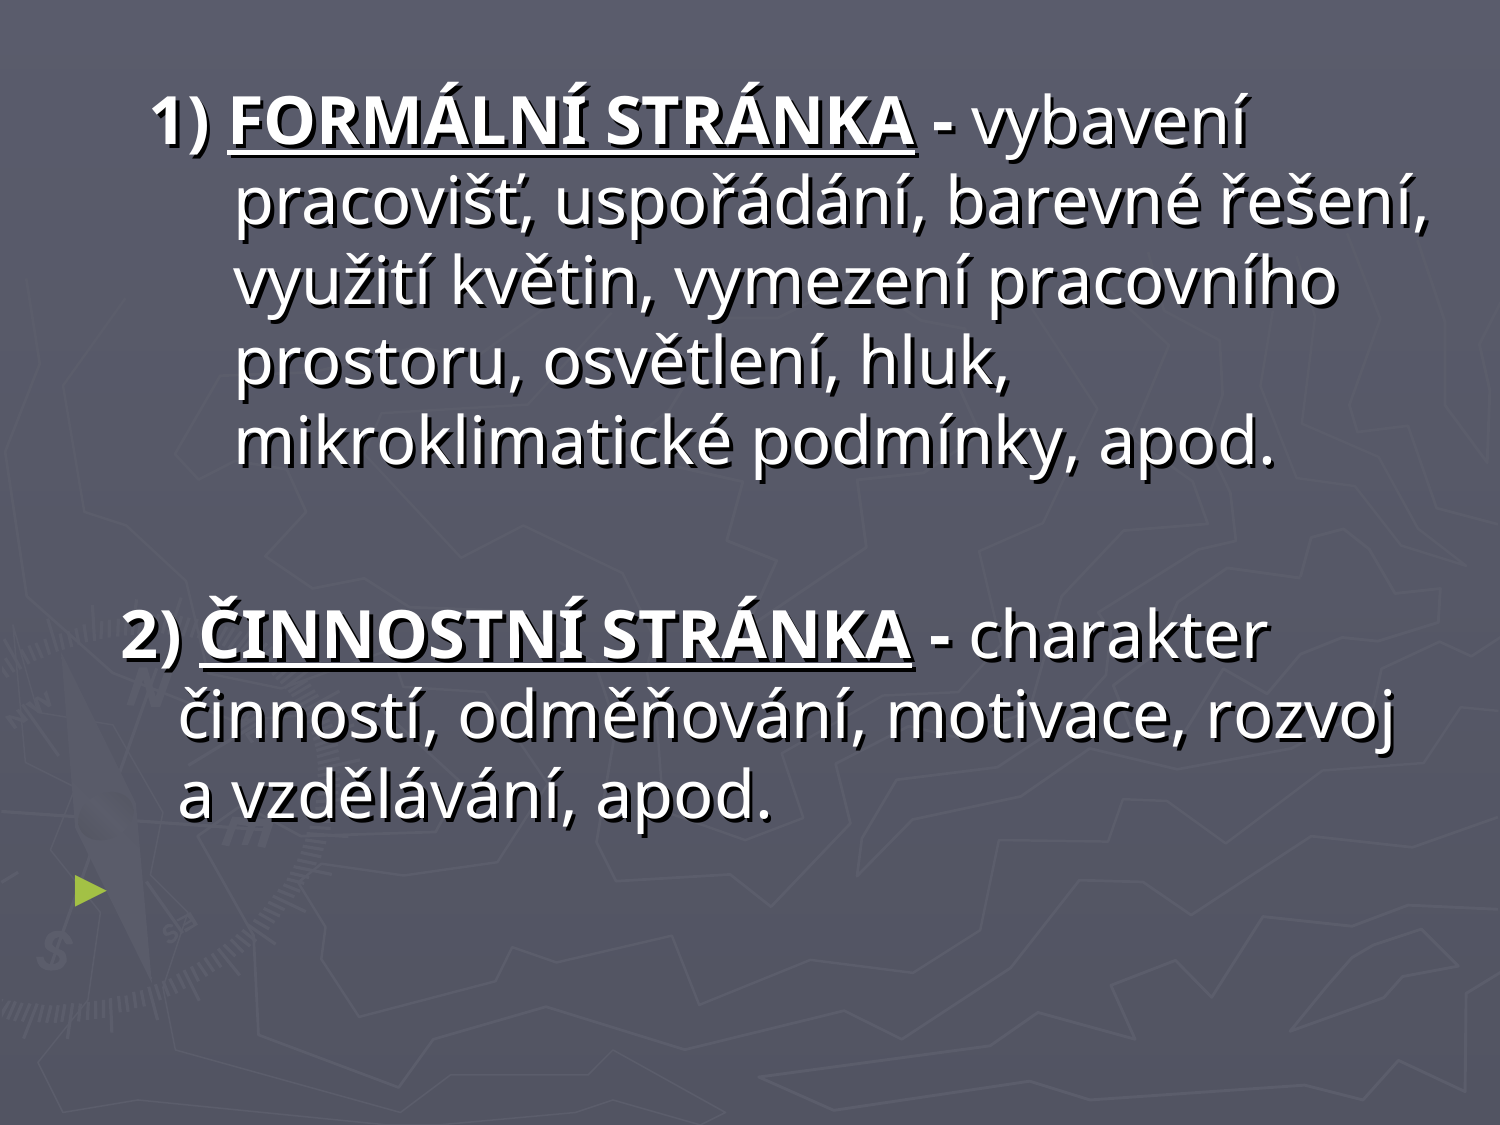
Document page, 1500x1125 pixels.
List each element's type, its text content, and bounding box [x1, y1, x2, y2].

list 1) FORMÁLNÍ STRÁNKA - vybavení pracovišť, uspořádání, barevné řešení, využití květin, vymezení pracovního prostoru, osvětlení, hluk, mikroklimatické podmínky, apod. 2) ČINNOSTNÍ STRÁNKA - charakter činností, odměňování, motivace, rozvoj a vzdělávání, apod. [49, 70, 1451, 1001]
